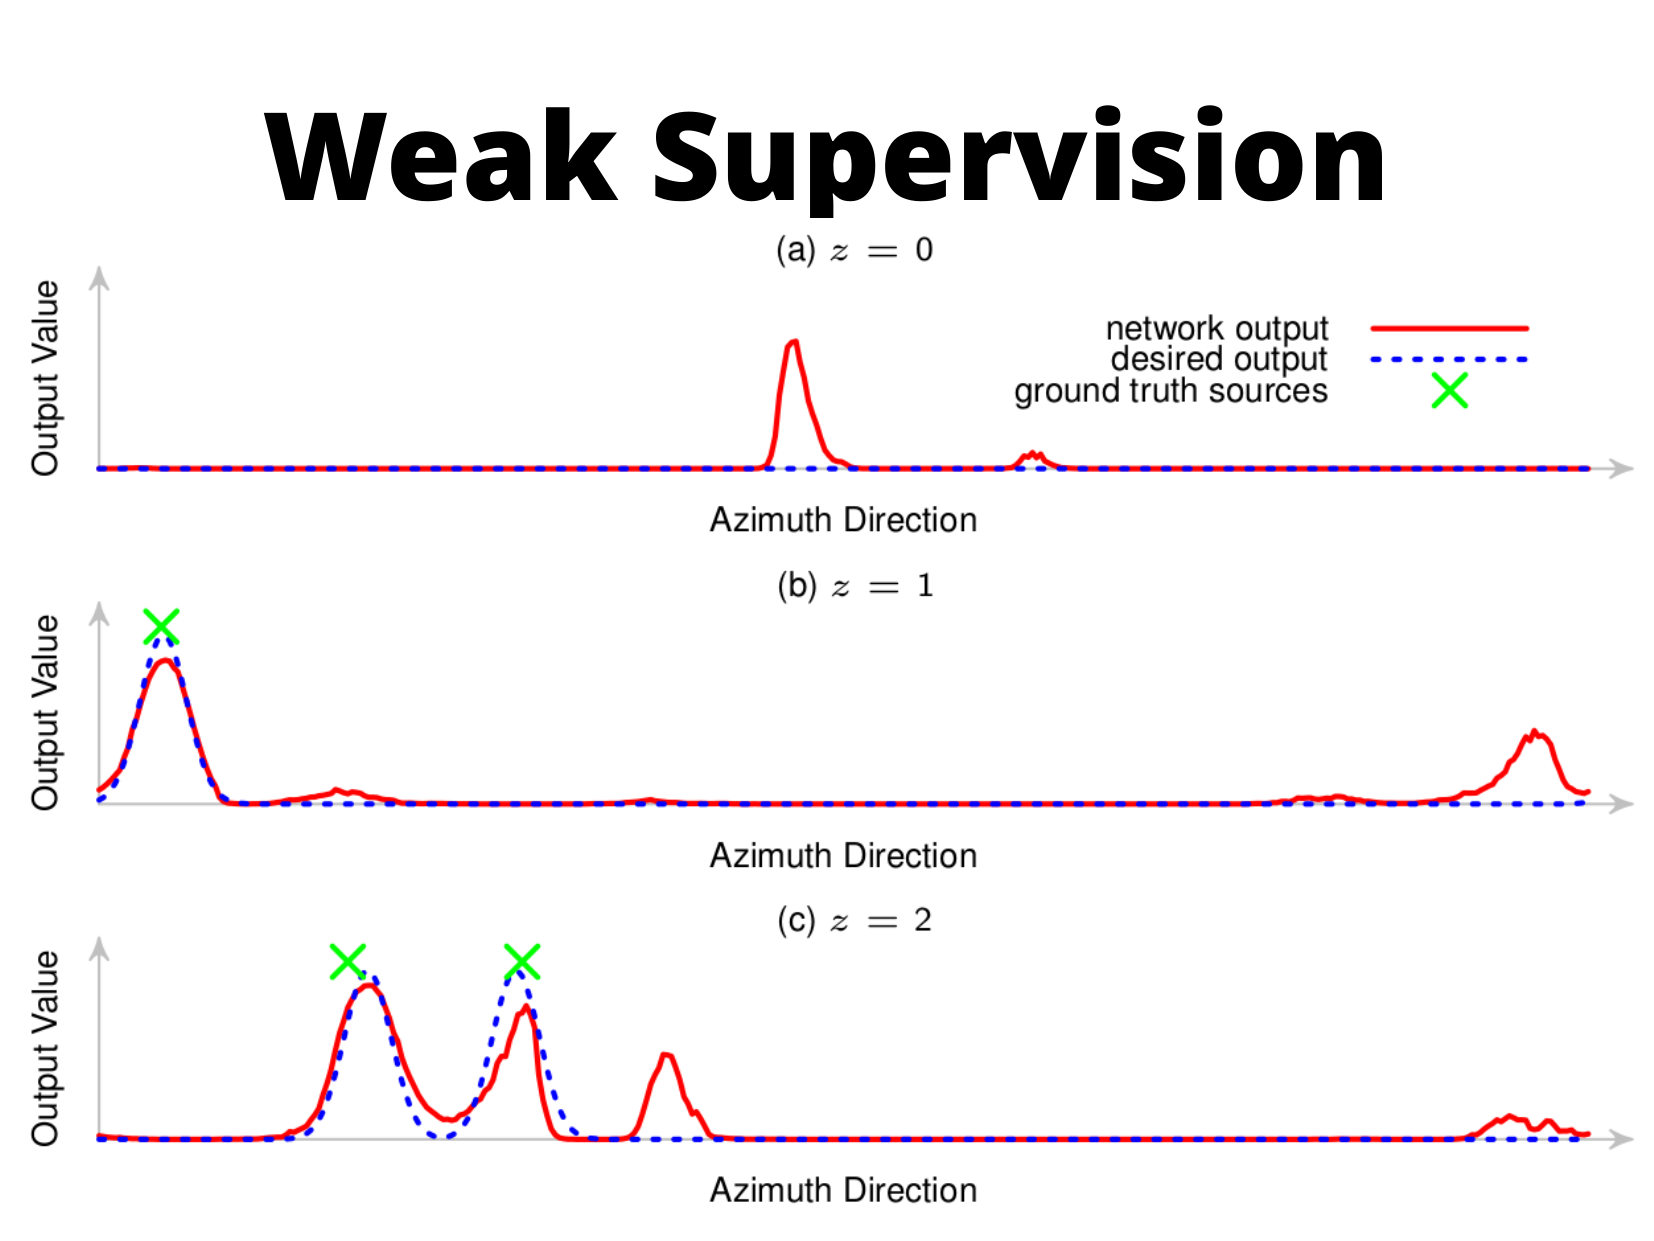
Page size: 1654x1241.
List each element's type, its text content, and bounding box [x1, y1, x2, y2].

picture [0, 218, 1654, 1223]
title Weak Supervision [82, 49, 1571, 218]
